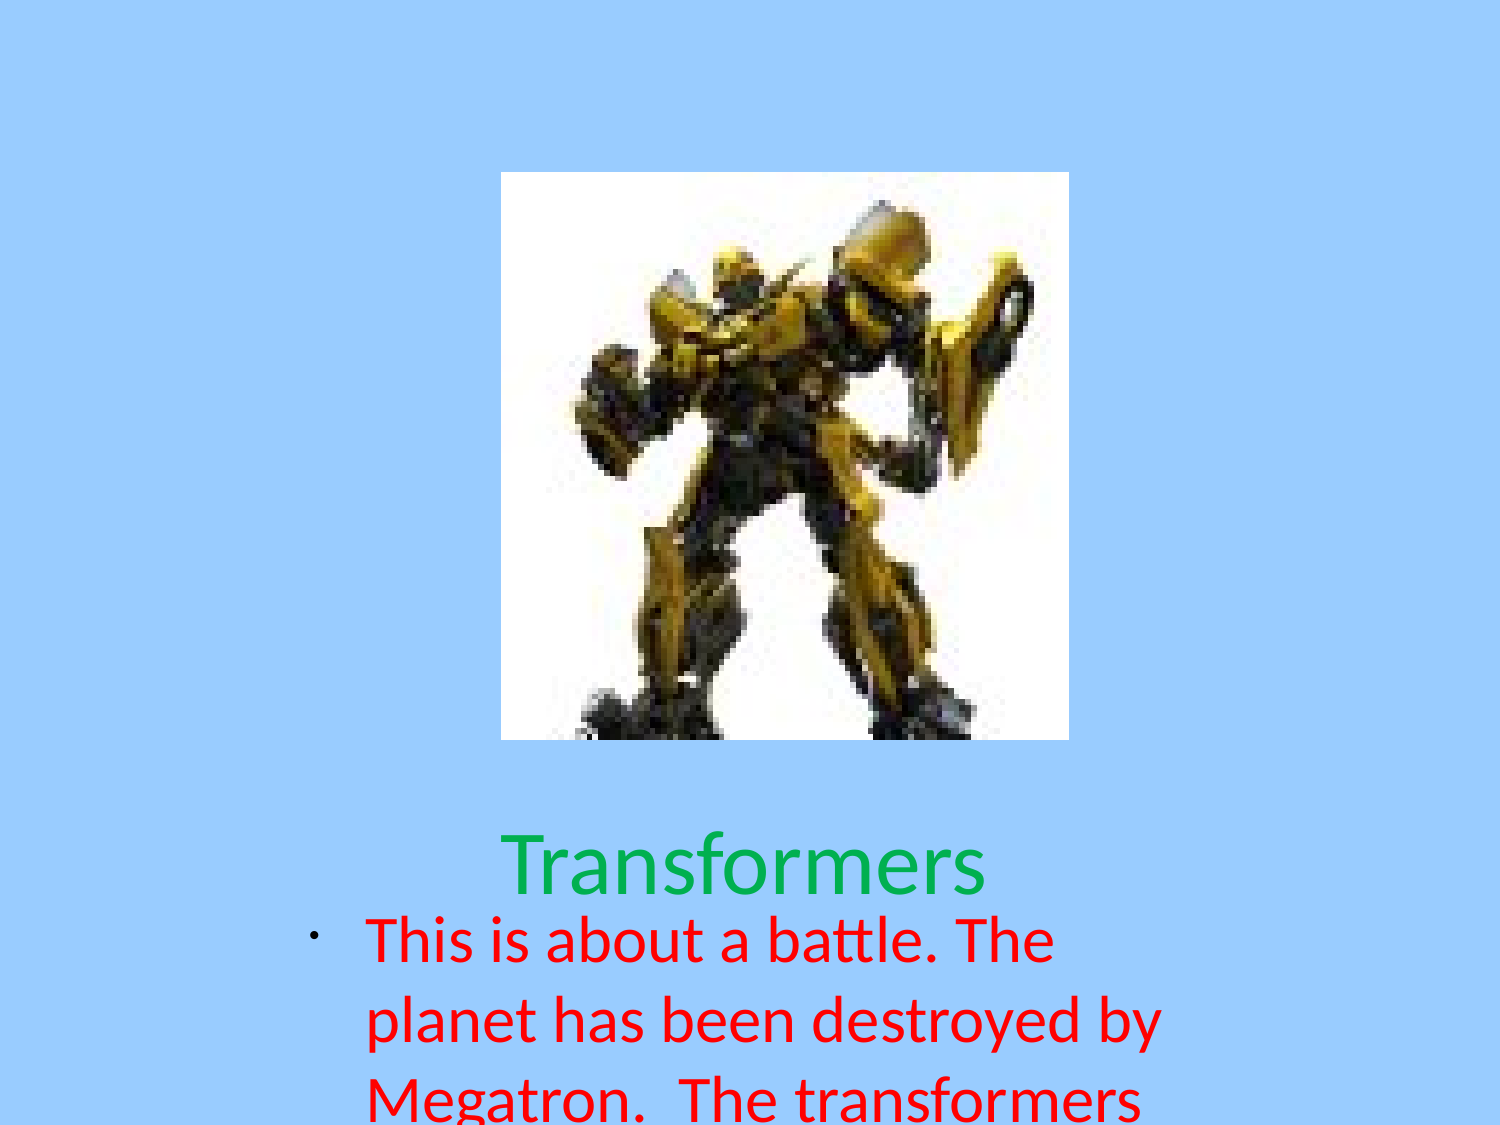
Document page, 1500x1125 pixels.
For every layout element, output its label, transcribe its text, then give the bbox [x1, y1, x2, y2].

list This is about a battle. The planet has been destroyed by Megatron. The transformers are robots who are trying to save the world. [294, 880, 1194, 1013]
title Transformers [294, 787, 1194, 880]
picture [501, 172, 1069, 740]
